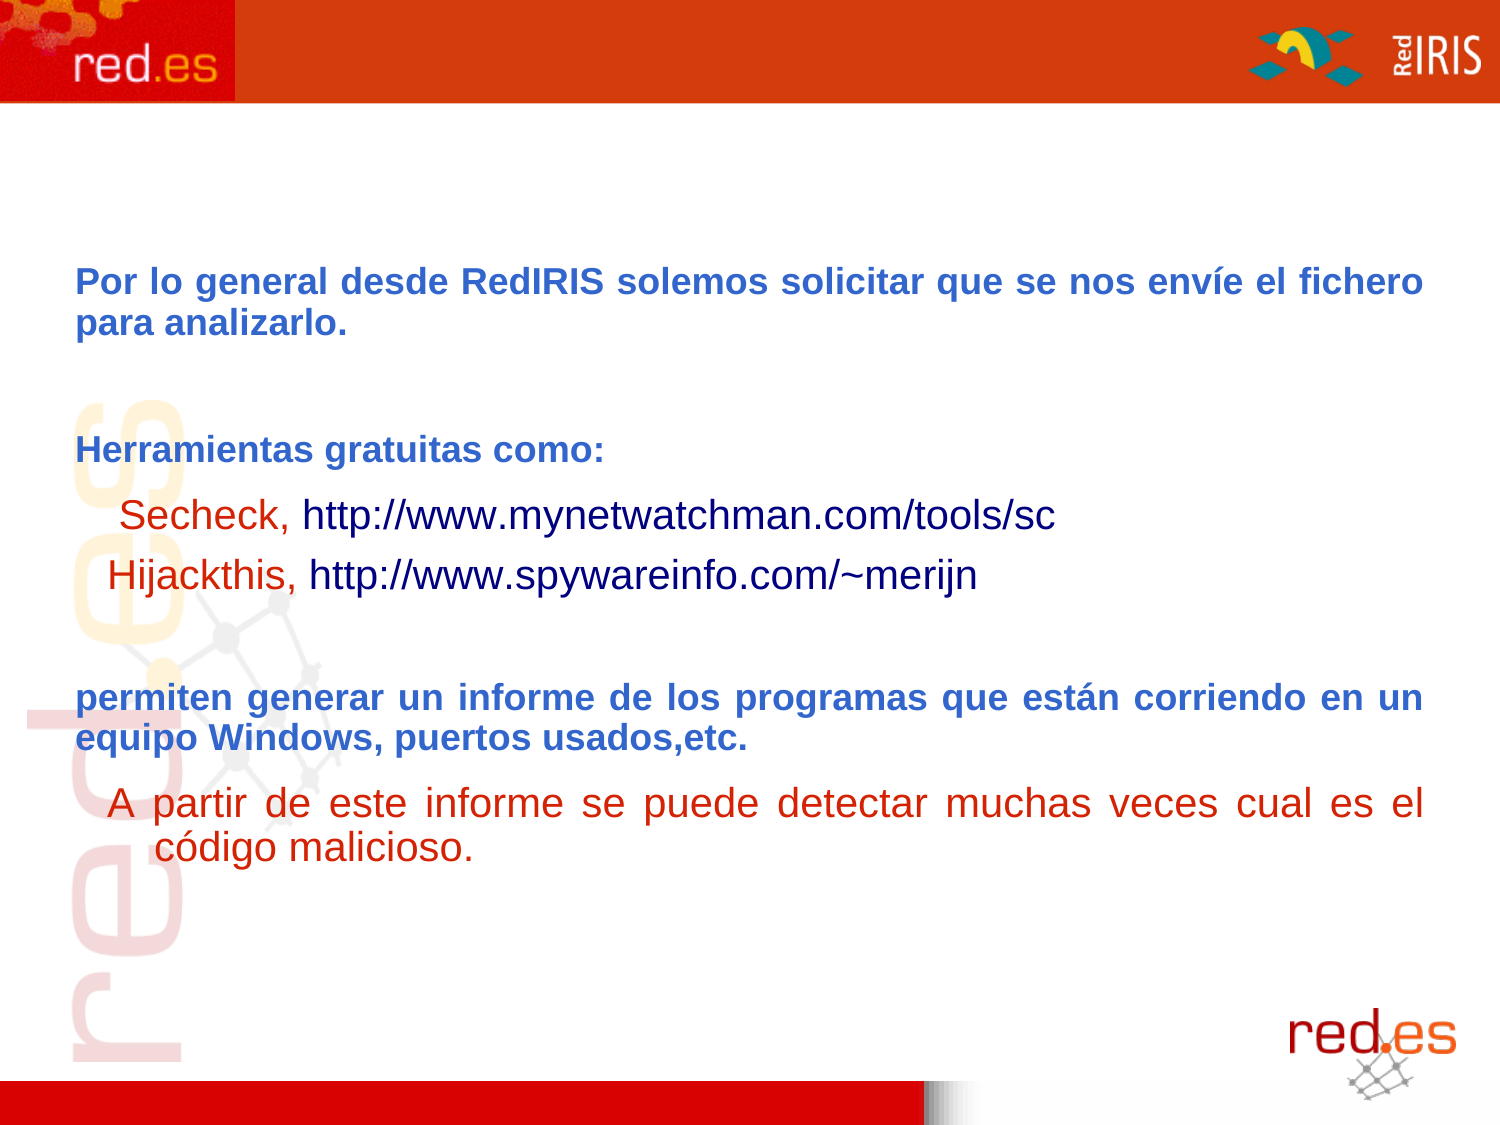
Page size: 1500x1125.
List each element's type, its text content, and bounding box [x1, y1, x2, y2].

picture [1248, 27, 1481, 87]
picture [27, 400, 345, 1062]
picture [0, 1008, 1500, 1125]
list Por lo general desde RedIRIS solemos solicitar que se nos envíe el fichero para analizarlo. Herramientas gratuitas como: Secheck, http://www.mynetwatchman.com/tools/sc Hijackthis, http://www.spywareinfo.com/~merijn permiten generar un informe de los programas que están corriendo en un equipo Windows, puertos usados,etc. A partir de este informe se puede detectar muchas veces cual es el código malicioso. [75, 262, 1426, 1006]
picture [0, 0, 235, 101]
